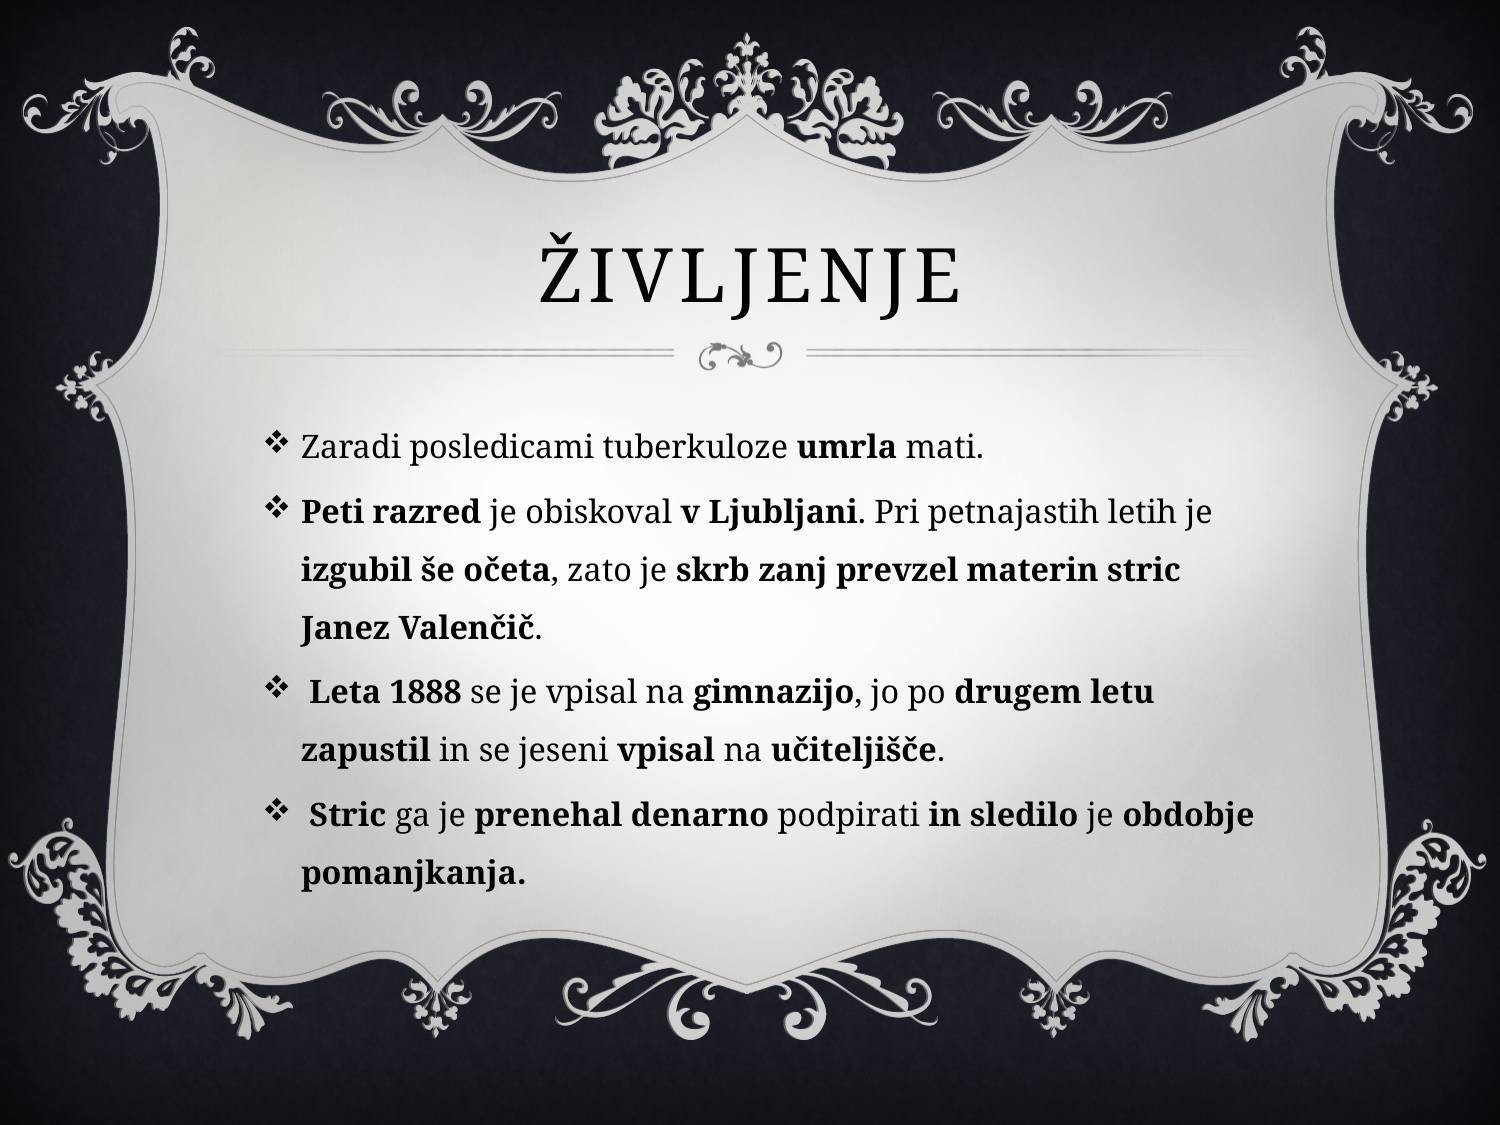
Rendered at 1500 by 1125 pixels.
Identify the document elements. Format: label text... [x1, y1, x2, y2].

list Zaradi posledicami tuberkuloze umrla mati. Peti razred je obiskoval v Ljubljani. Pri petnajastih letih je izgubil še očeta, zato je skrb zanj prevzel materin stric Janez Valenčič. Leta 1888 se je vpisal na gimnazijo, jo po drugem letu zapustil in se jeseni vpisal na učiteljišče. Stric ga je prenehal denarno podpirati in sledilo je obdobje pomanjkanja. [225, 399, 1275, 900]
picture [0, 0, 1500, 1125]
title Življenje [225, 212, 1275, 325]
